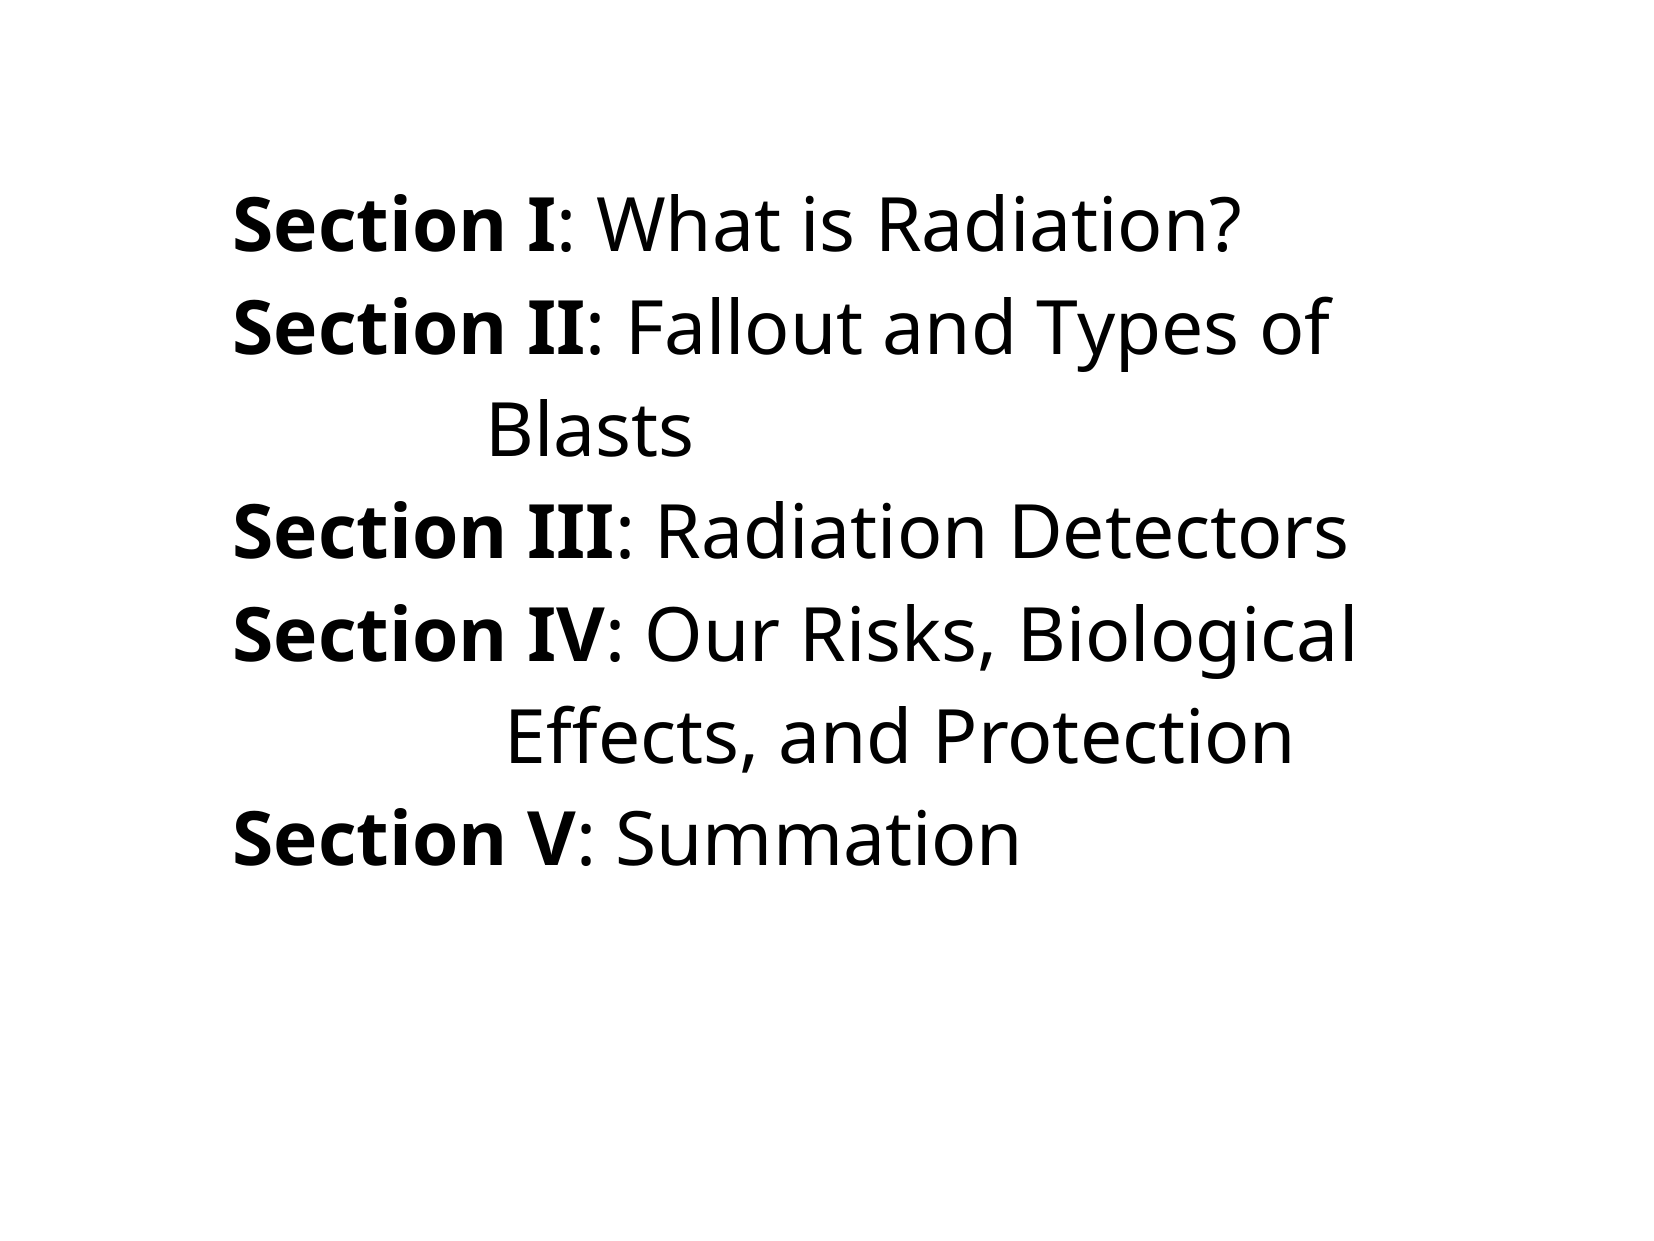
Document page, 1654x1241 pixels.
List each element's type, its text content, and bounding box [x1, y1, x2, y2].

subtitle Section I: What is Radiation? Section II: Fallout and Types of Blasts Section III: Radiation Detectors Section IV: Our Risks, Biological Effects, and Protection Section V: Summation [82, 49, 1571, 1010]
